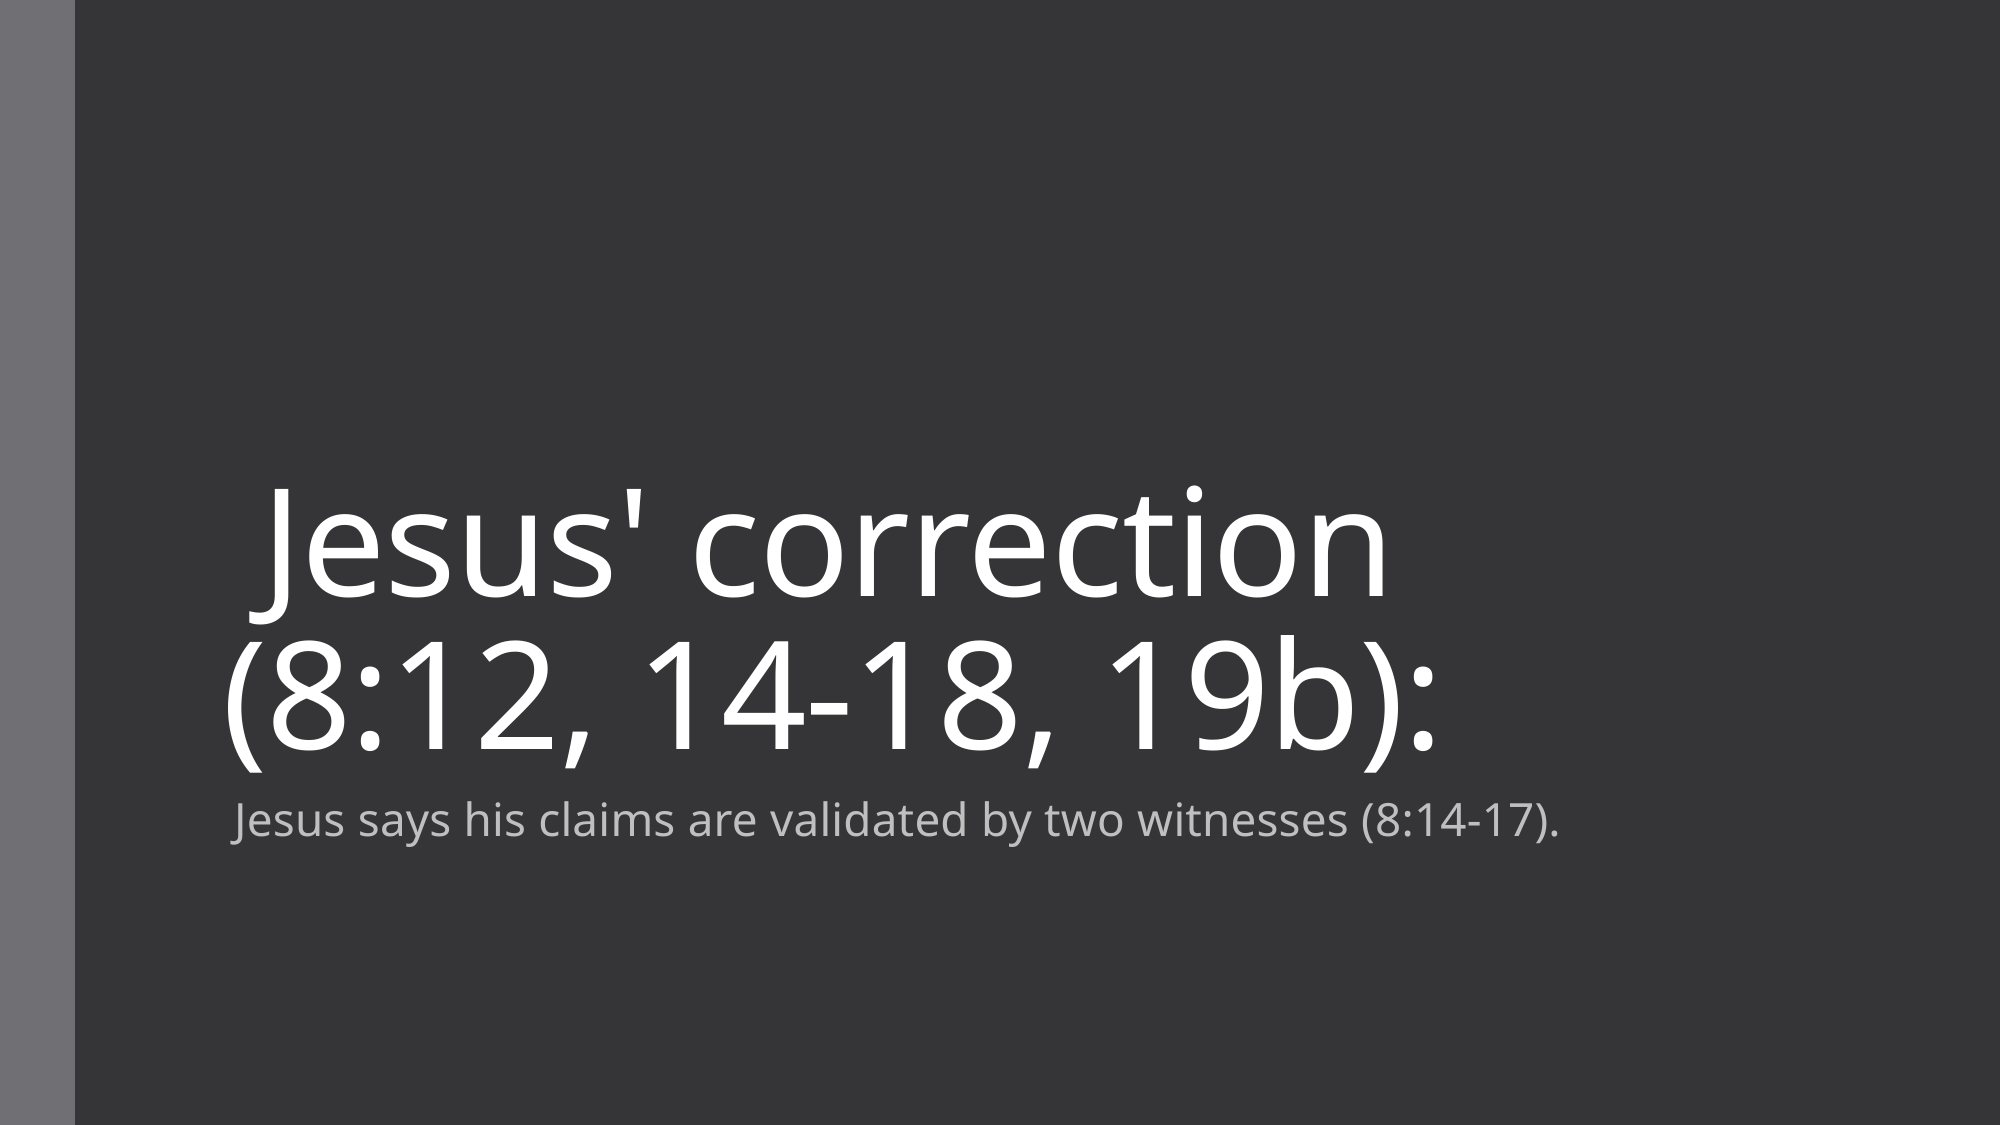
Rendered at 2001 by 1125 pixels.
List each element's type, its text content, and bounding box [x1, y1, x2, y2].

title Jesus' correction (8:12, 14-18, 19b): [206, 124, 1752, 787]
subtitle Jesus says his claims are validated by two witnesses (8:14-17). [206, 787, 1752, 1066]
